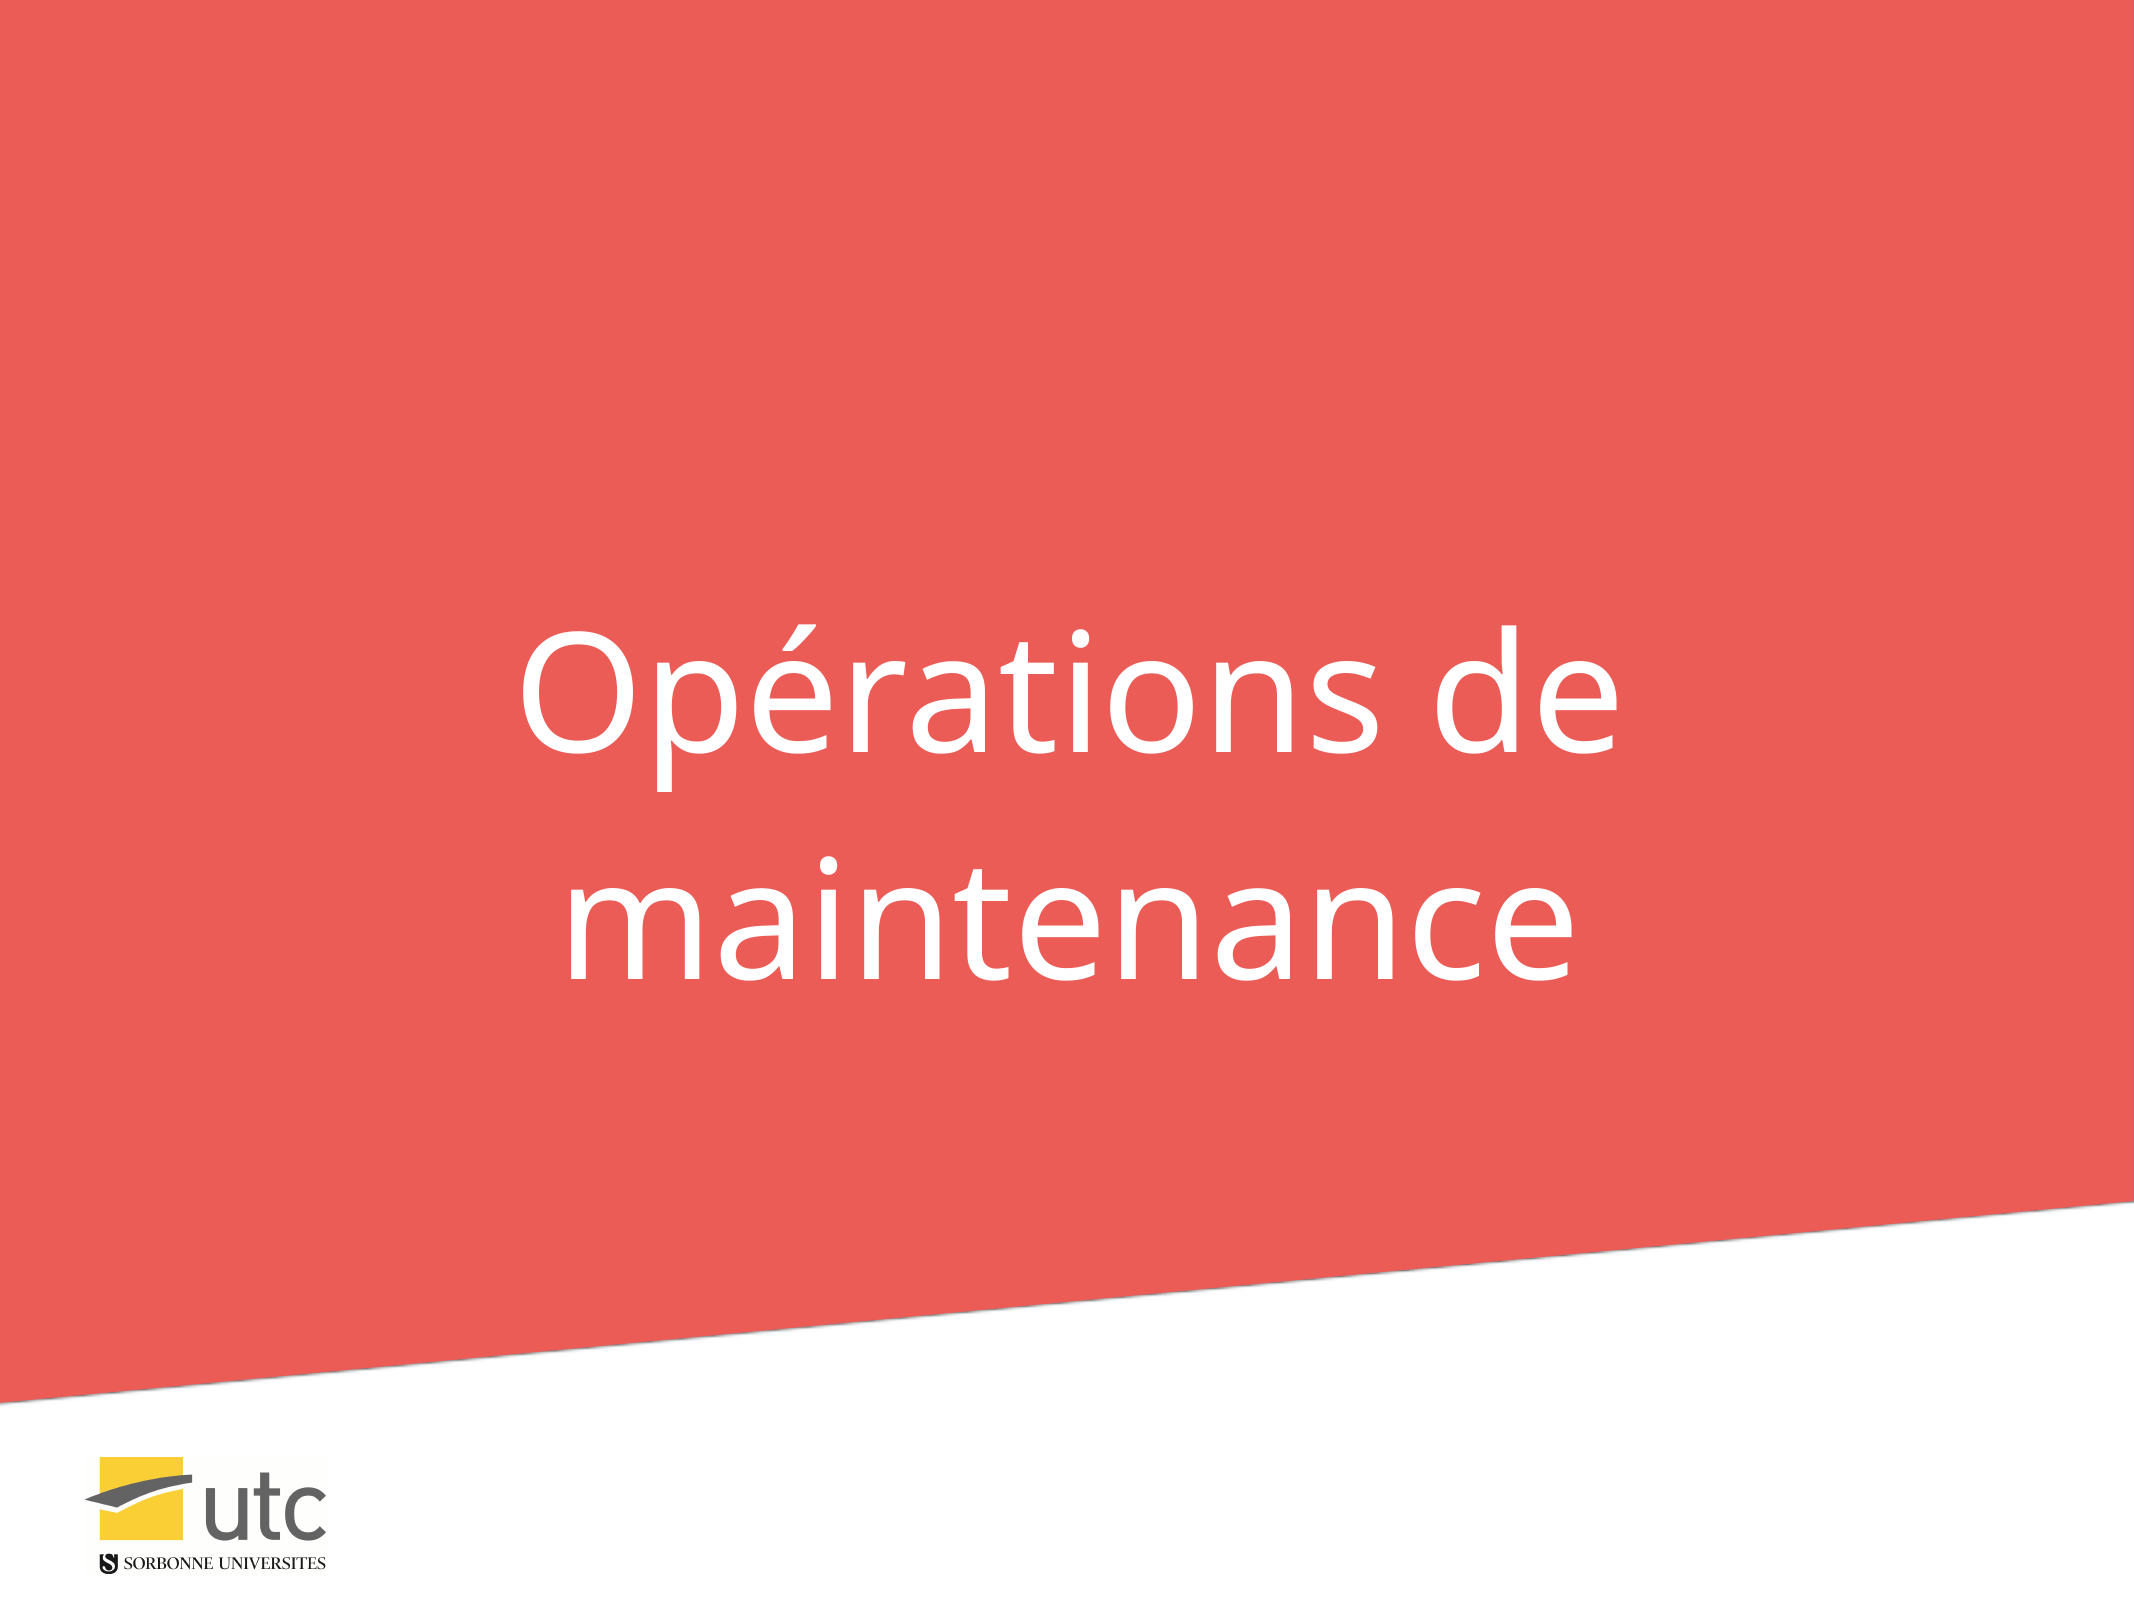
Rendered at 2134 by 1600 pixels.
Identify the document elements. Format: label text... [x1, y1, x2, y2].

picture [84, 1457, 326, 1574]
text_box Opérations de maintenance [295, 606, 1844, 997]
title [208, 529, 1925, 1071]
